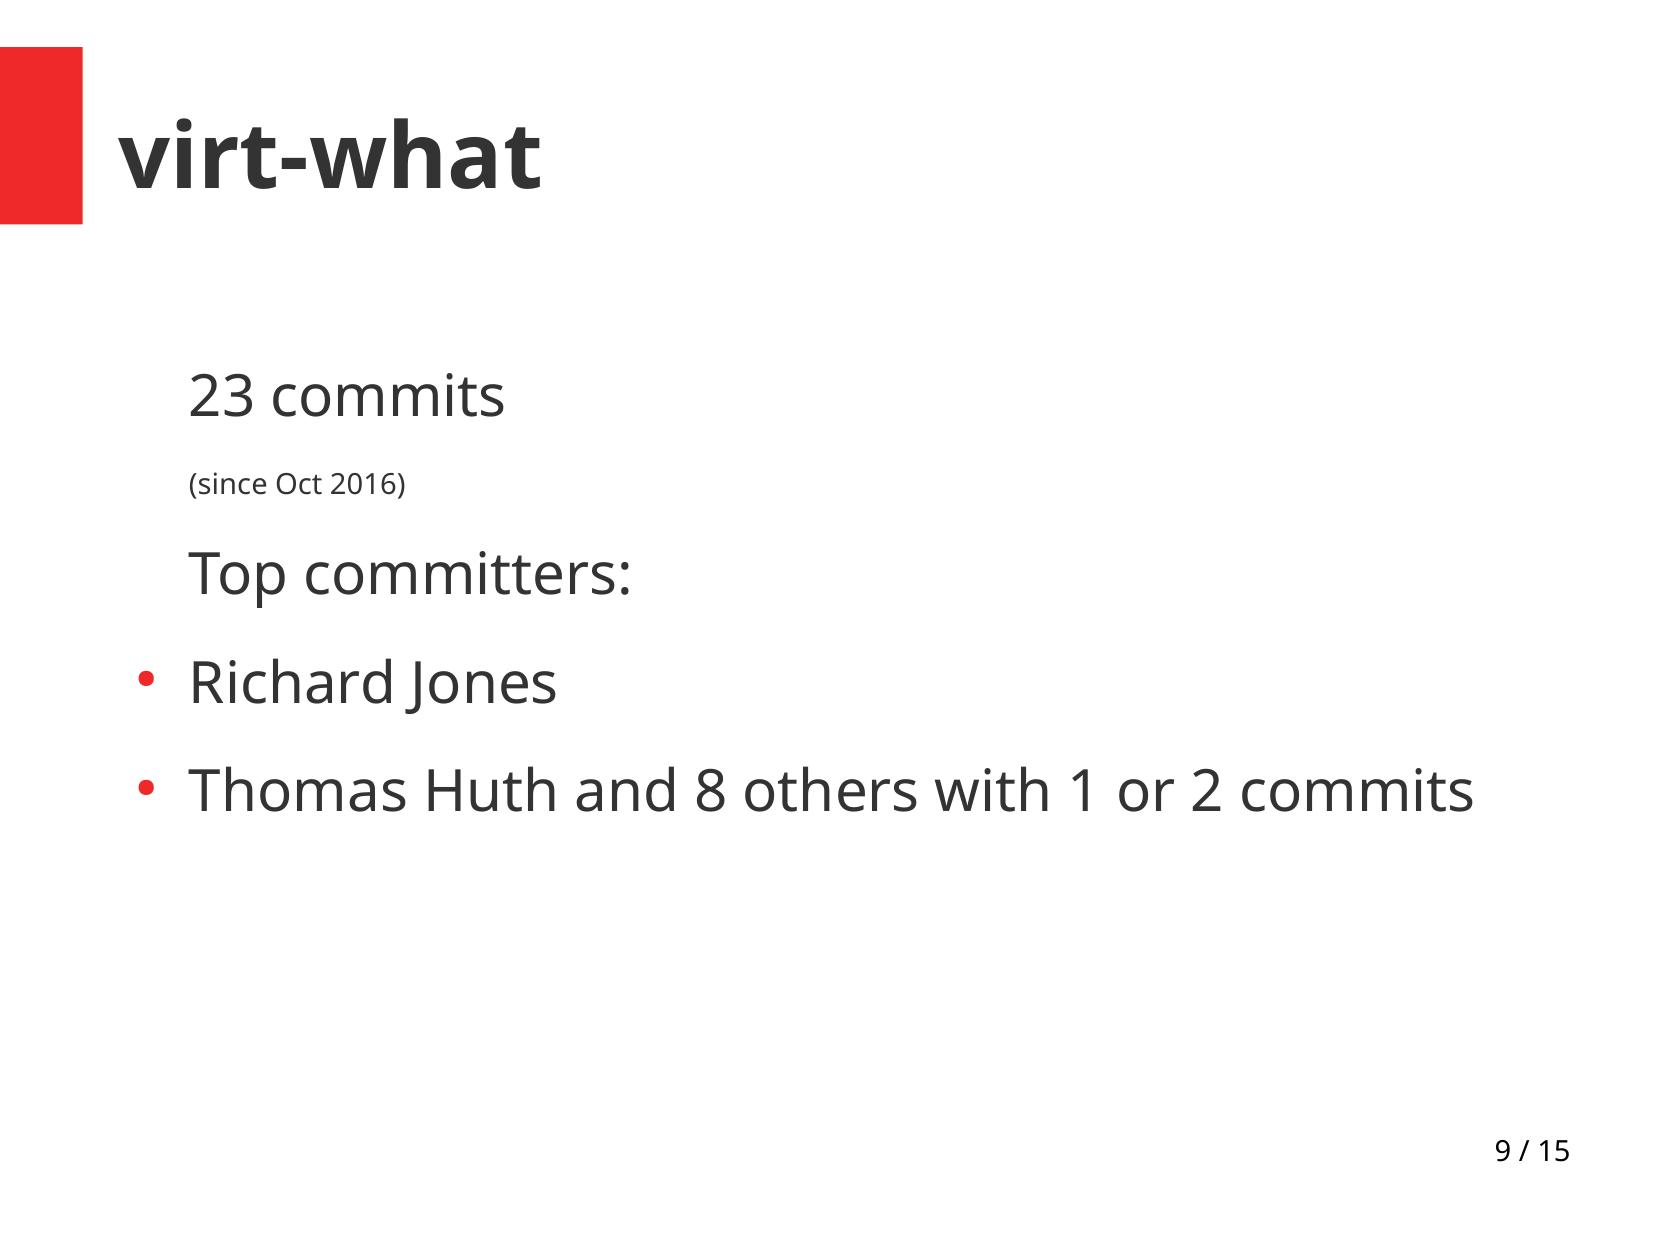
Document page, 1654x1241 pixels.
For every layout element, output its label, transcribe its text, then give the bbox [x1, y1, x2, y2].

title virt-what [118, 49, 1571, 257]
list 23 commits (since Oct 2016) Top committers: Richard Jones Thomas Huth and 8 others with 1 or 2 commits [118, 354, 1536, 1074]
